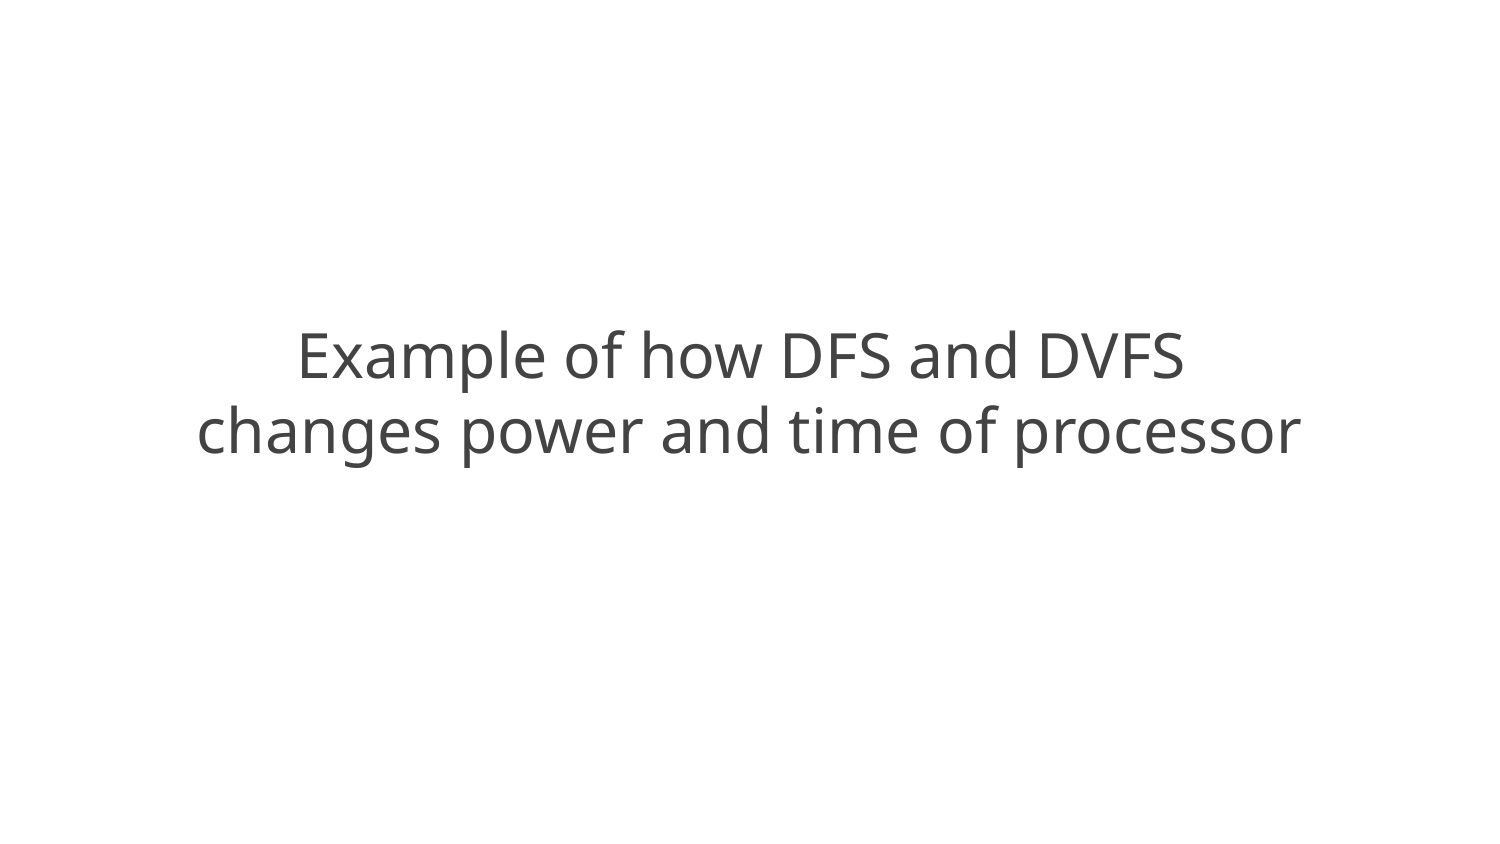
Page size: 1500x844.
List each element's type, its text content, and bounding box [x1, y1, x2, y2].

text_box Example of how DFS and DVFS changes power and time of processor [0, 300, 1500, 505]
